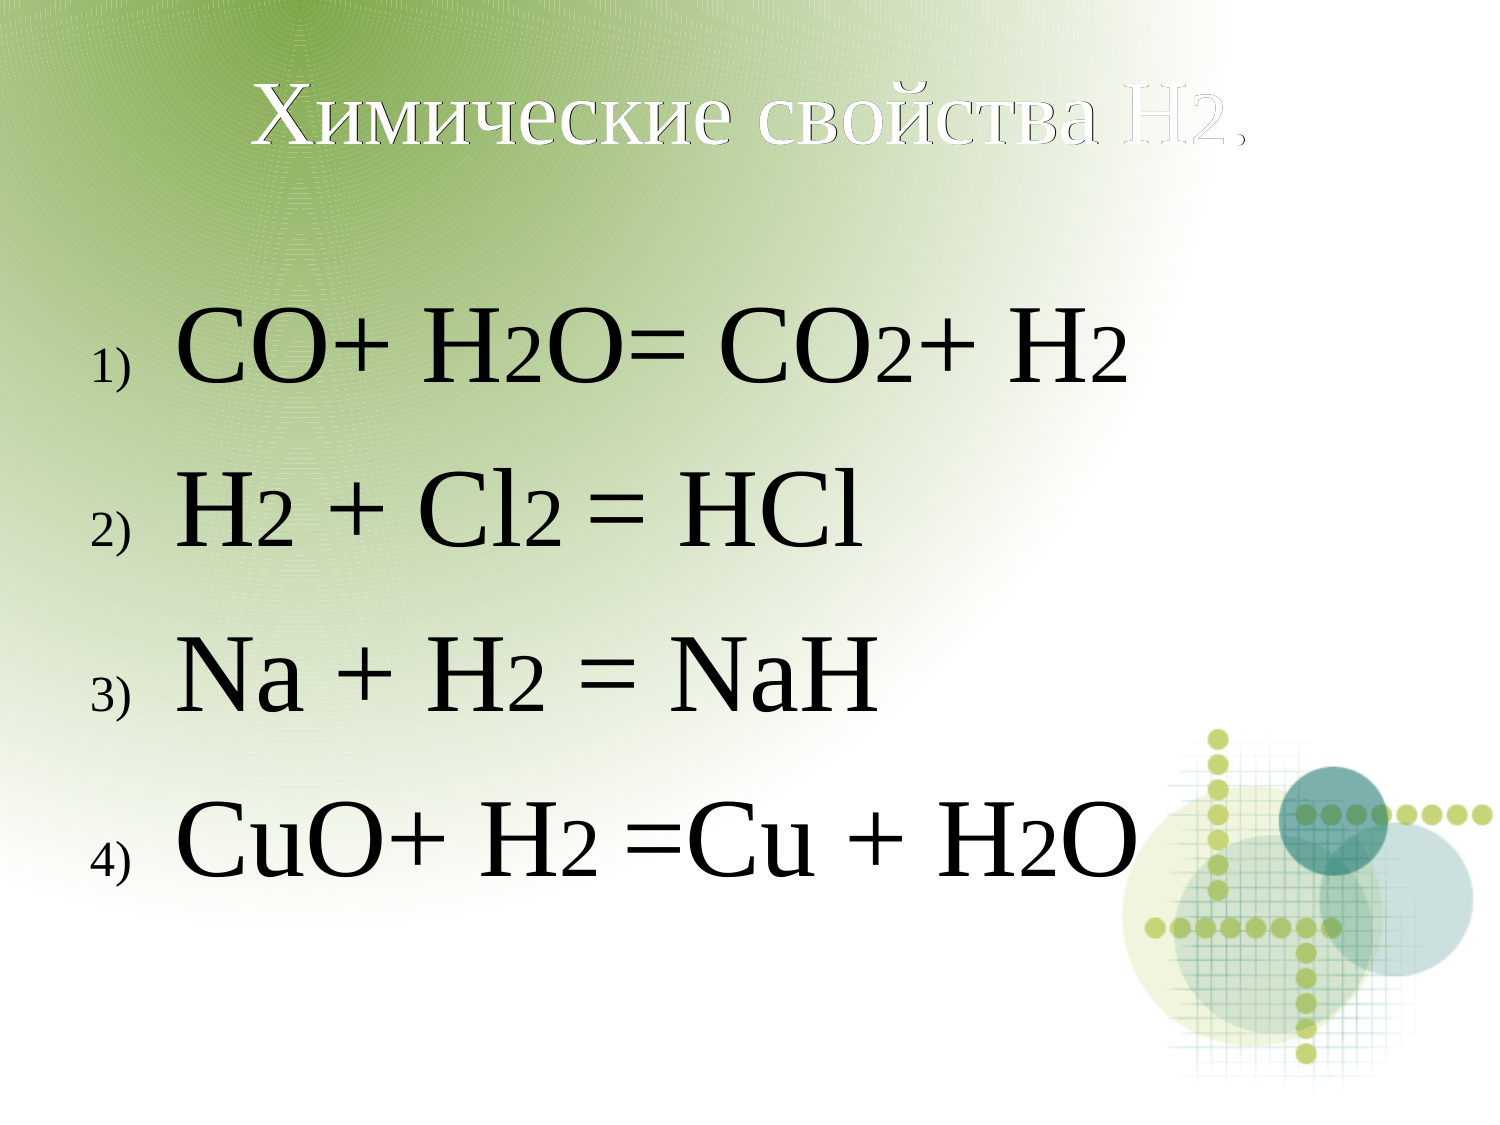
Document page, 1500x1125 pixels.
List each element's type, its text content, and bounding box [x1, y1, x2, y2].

title Химические свойства Н2. [75, 45, 1425, 233]
list СО+ Н2О= СО2+ H2 H2 + Cl2 = HCl Na + H2 = NaH СuO+ H2 =Cu + Н2О [75, 262, 1425, 1005]
picture [1110, 718, 1500, 1098]
